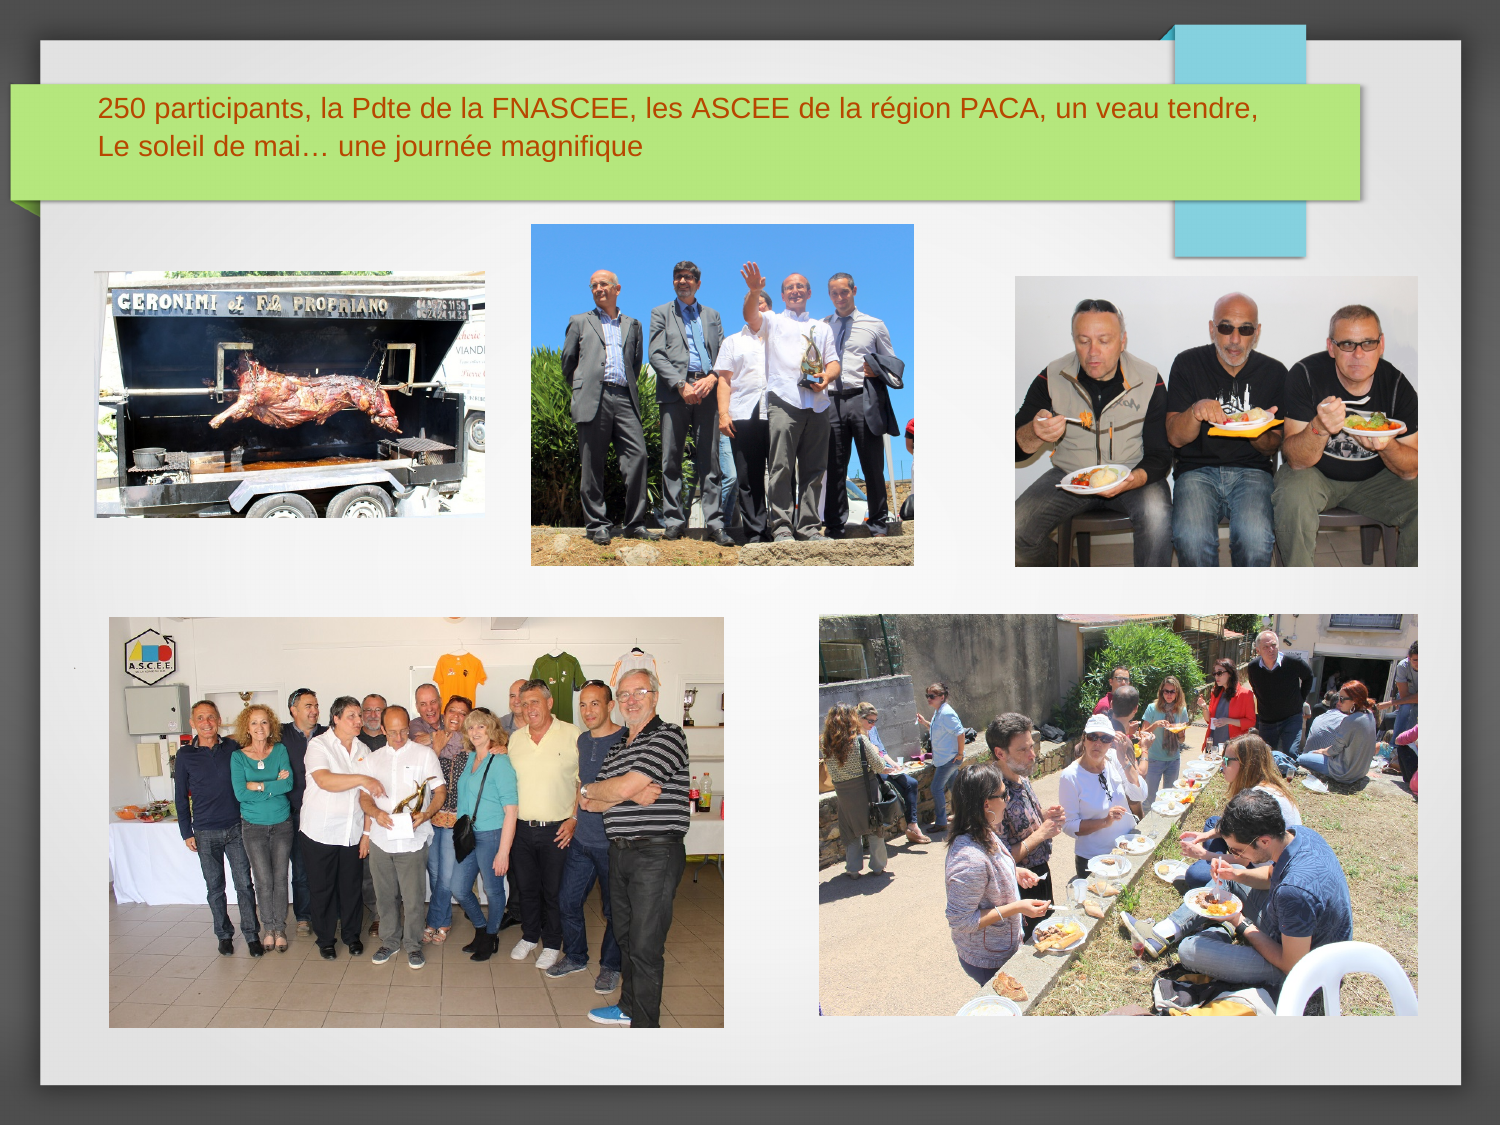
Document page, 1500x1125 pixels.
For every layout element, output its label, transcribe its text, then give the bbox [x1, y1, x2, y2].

picture [0, 0, 1500, 1125]
text_box 250 participants, la Pdte de la FNASCEE, les ASCEE de la région PACA, un veau tendre, Le soleil de mai… une journée magnifique [82, 106, 1312, 260]
